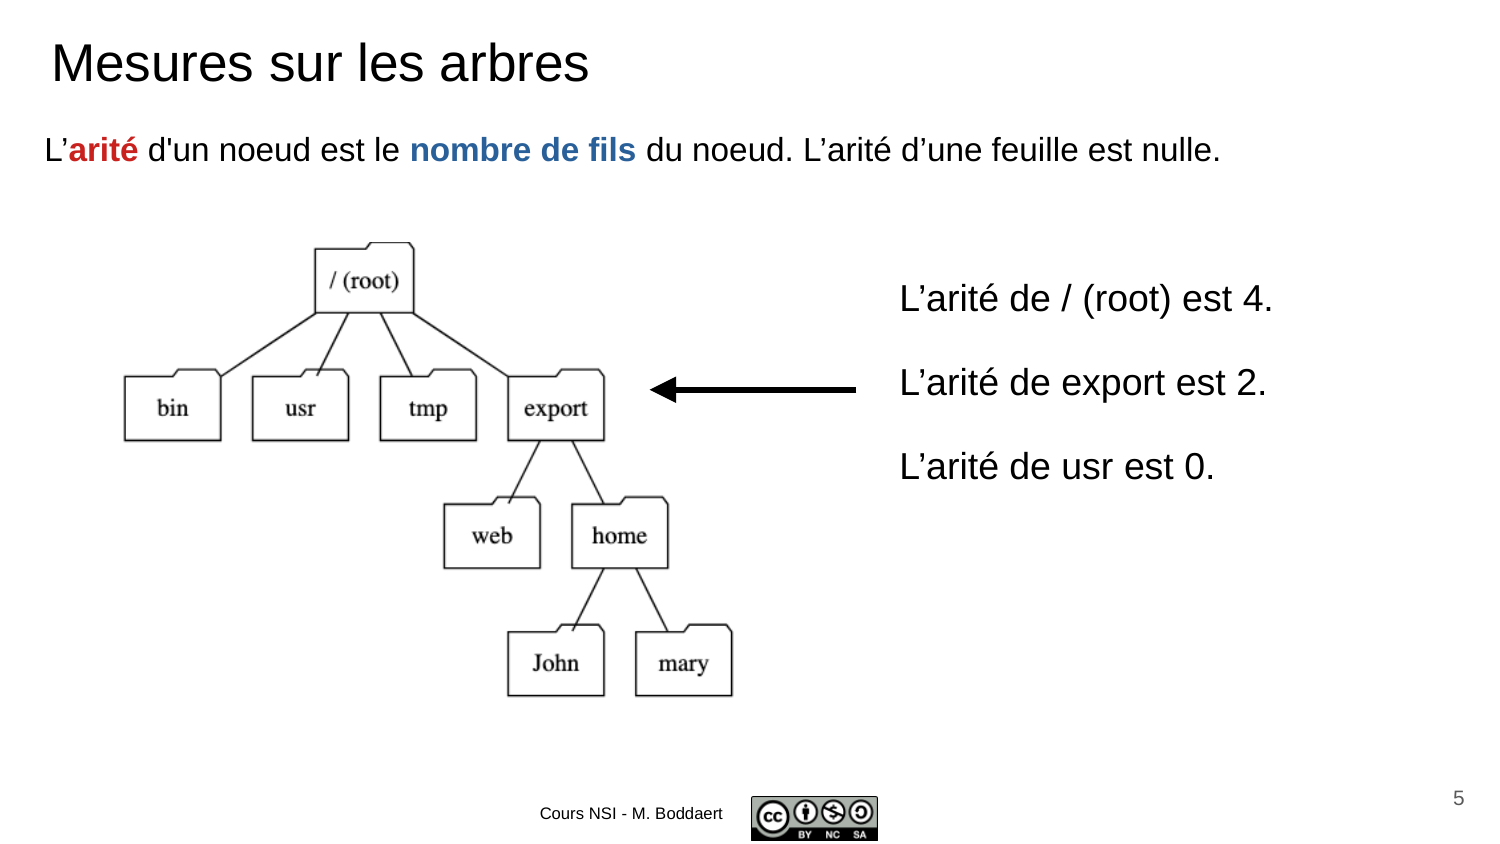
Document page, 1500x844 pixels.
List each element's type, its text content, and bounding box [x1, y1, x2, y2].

picture [751, 796, 878, 841]
text_box L’arité de / (root) est 4. L’arité de export est 2. L’arité de usr est 0. [884, 270, 1359, 503]
text_box L’arité d'un noeud est le nombre de fils du noeud. L’arité d’une feuille est nulle. [29, 120, 1477, 207]
slide_number <numéro> [1389, 764, 1480, 830]
title Mesures sur les arbres [51, 13, 1449, 108]
picture [118, 242, 739, 703]
